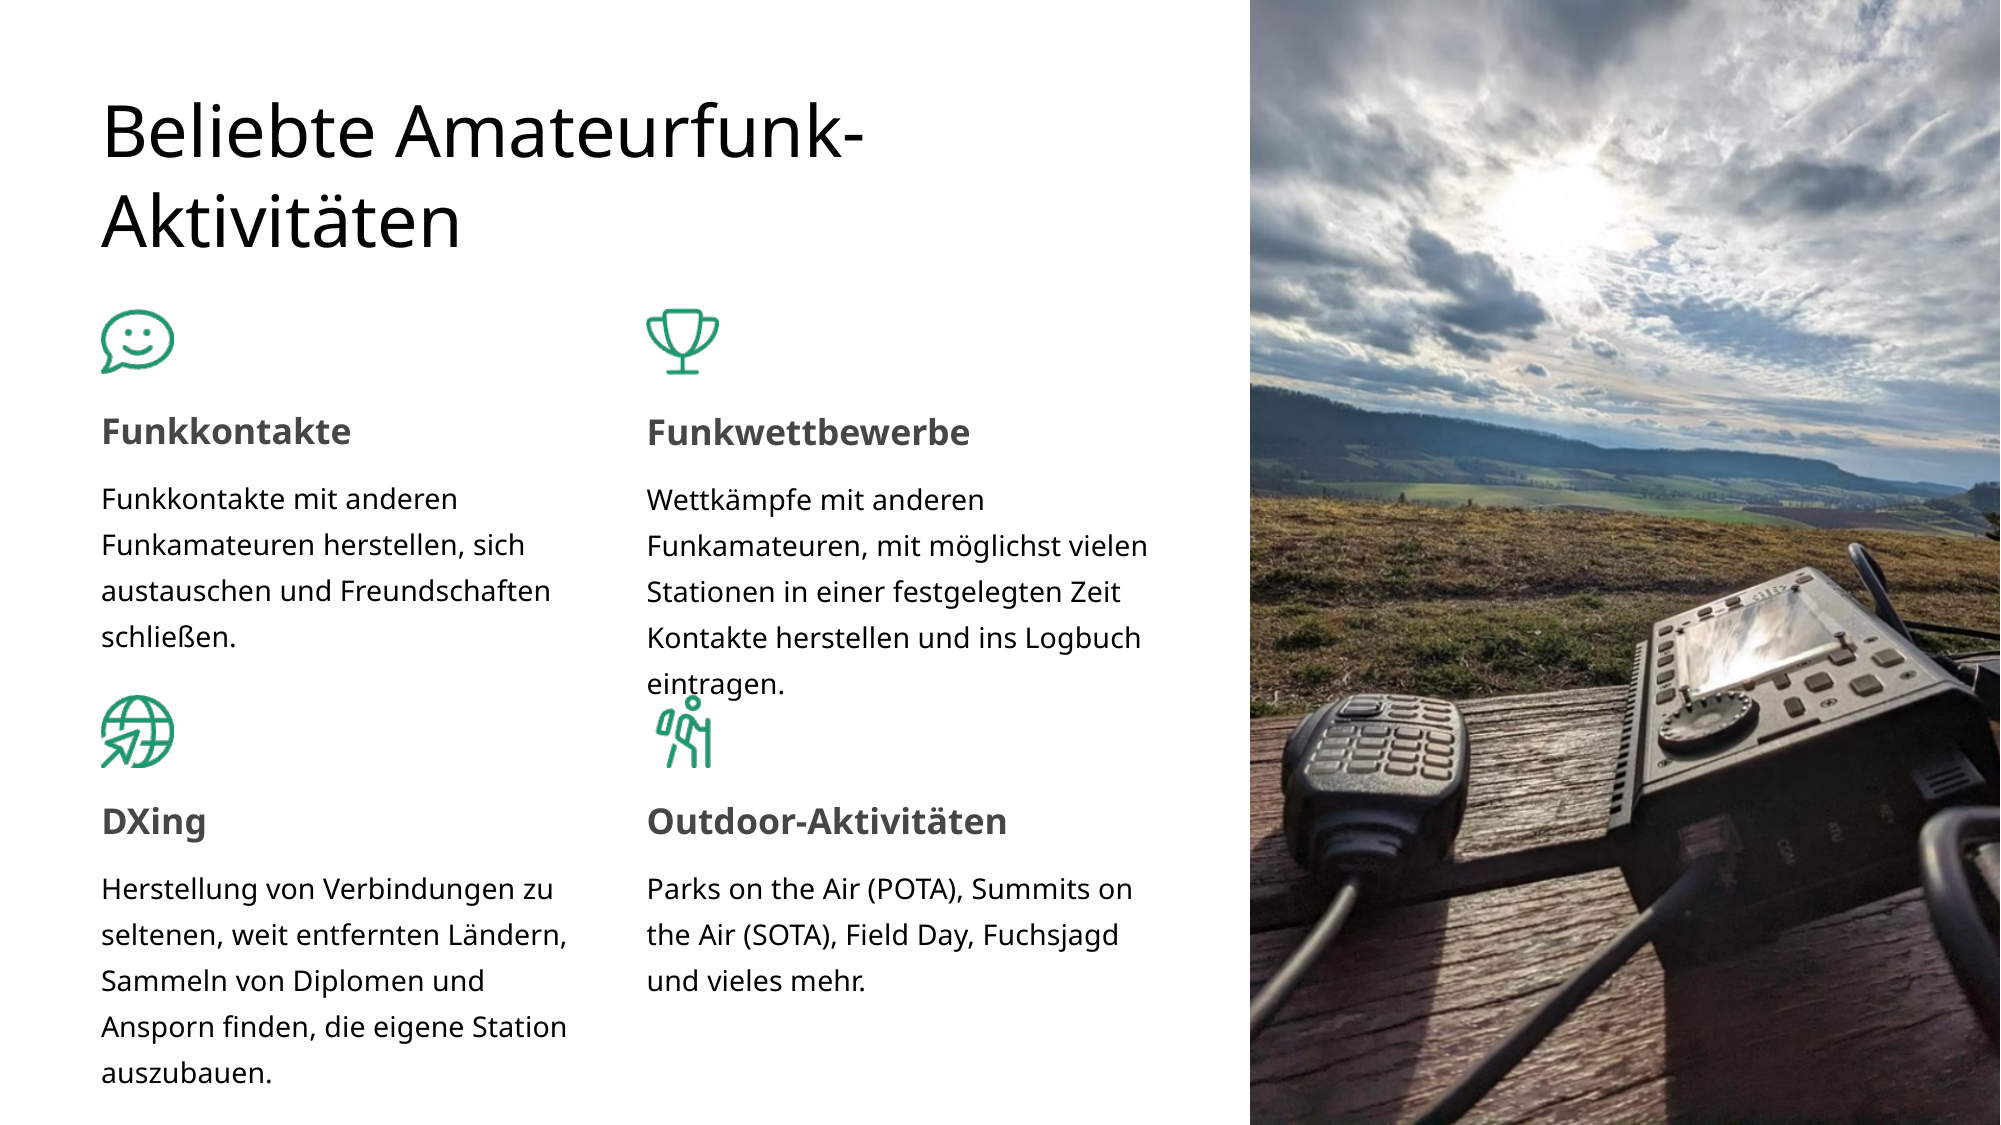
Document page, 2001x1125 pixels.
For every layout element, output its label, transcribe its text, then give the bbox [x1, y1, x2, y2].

text_box Beliebte Amateurfunk-Aktivitäten [101, 82, 1149, 262]
text_box DXing [101, 796, 485, 842]
text_box Outdoor-Aktivitäten [647, 796, 1127, 842]
text_box Funkkontakte mit anderen Funkamateuren herstellen, sich austauschen und Freundschaften schließen. [101, 469, 603, 646]
picture [1250, 0, 2000, 1125]
picture [101, 695, 174, 768]
text_box Funkkontakte [101, 407, 513, 469]
text_box Parks on the Air (POTA), Summits on the Air (SOTA), Field Day, Fuchsjagd und vieles mehr. [647, 859, 1149, 998]
text_box Funkwettbewerbe [647, 407, 1008, 452]
text_box Wettkämpfe mit anderen Funkamateuren, mit möglichst vielen Stationen in einer festgelegten Zeit Kontakte herstellen und ins Logbuch eintragen. [647, 470, 1176, 673]
picture [646, 305, 719, 378]
picture [101, 305, 174, 378]
text_box Herstellung von Verbindungen zu seltenen, weit entfernten Ländern, Sammeln von Diplomen und Ansporn finden, die eigene Station auszubauen. [101, 859, 603, 1090]
picture [646, 695, 719, 768]
